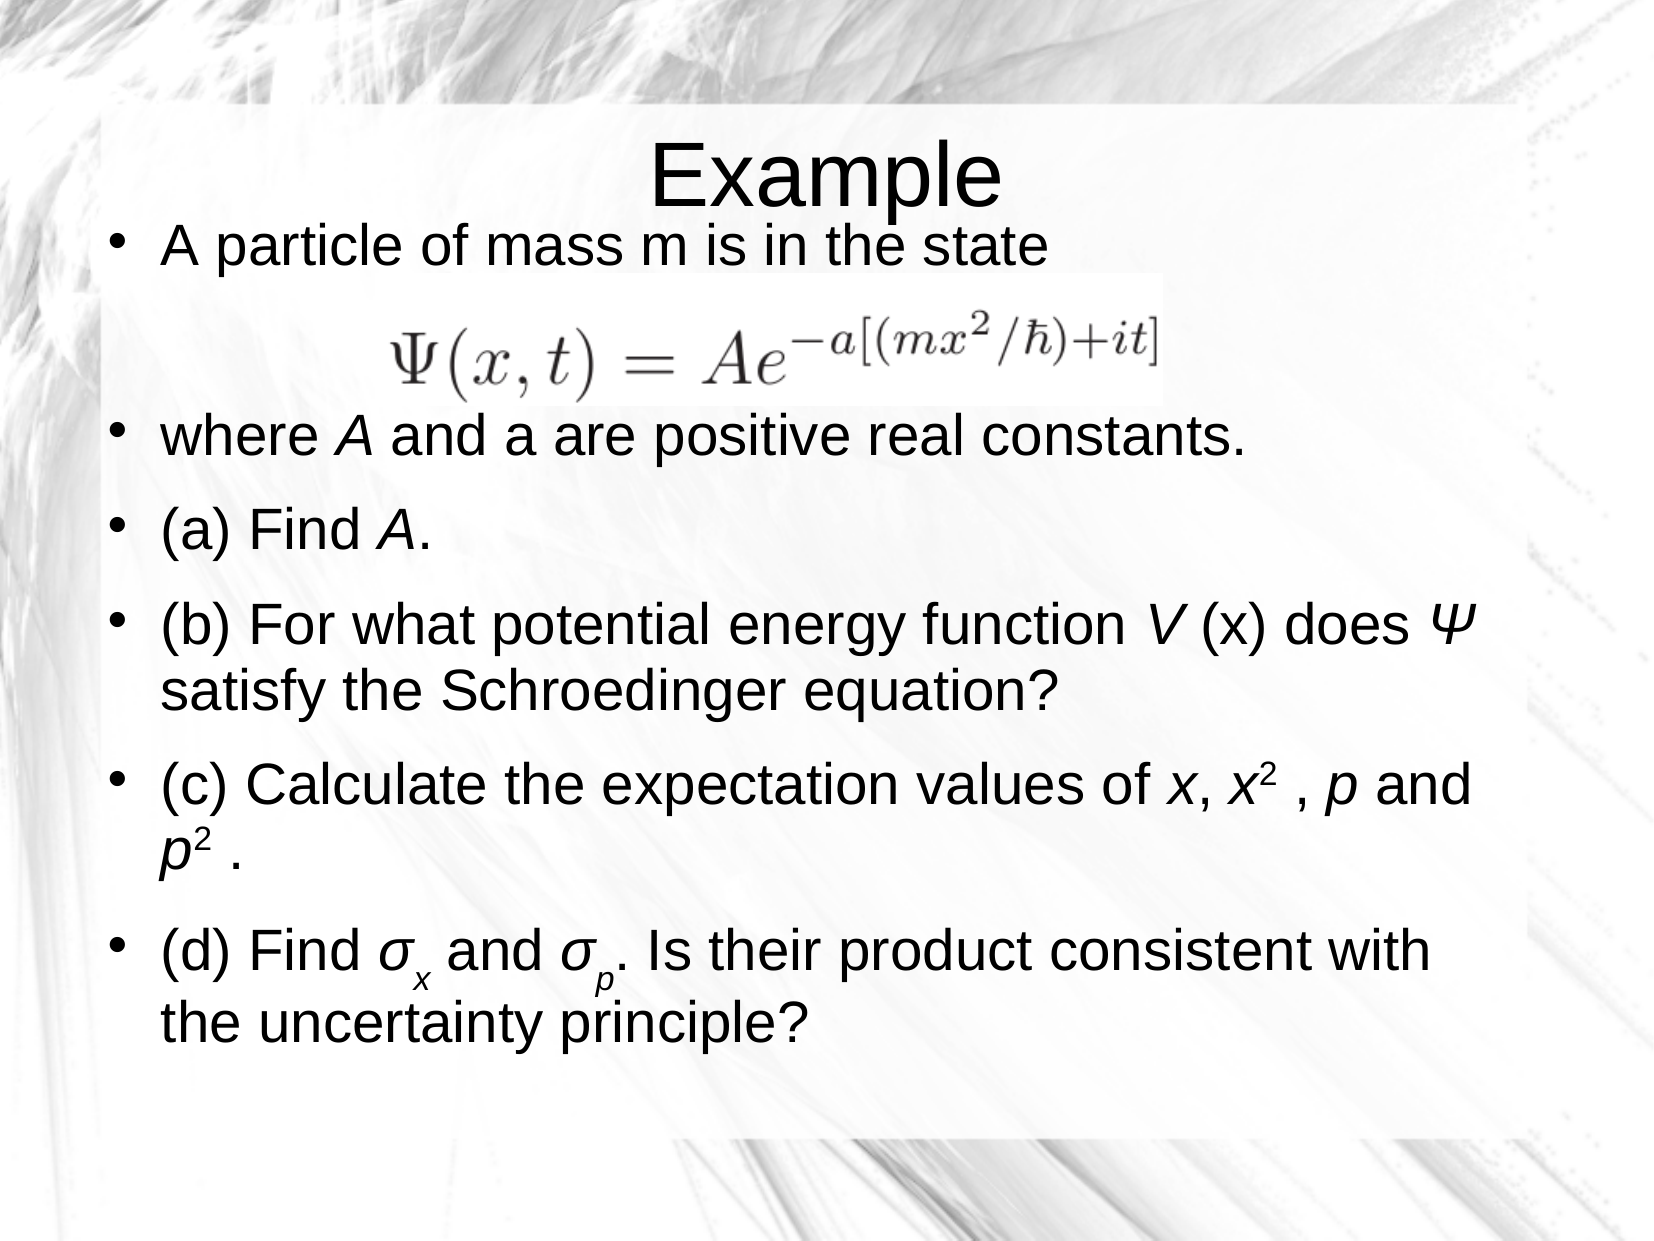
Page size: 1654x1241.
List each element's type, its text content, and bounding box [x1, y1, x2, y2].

title Example [118, 88, 1536, 257]
list A particle of mass m is in the state where A and a are positive real constants. (a) Find A. (b) For what potential energy function V (x) does Ψ satisfy the Schroedinger equation? (c) Calculate the expectation values of x, x2 , p and p2 . (d) Find σx and σp. Is their product consistent with the uncertainty principle? [90, 209, 1478, 1061]
picture [0, 0, 1654, 1241]
